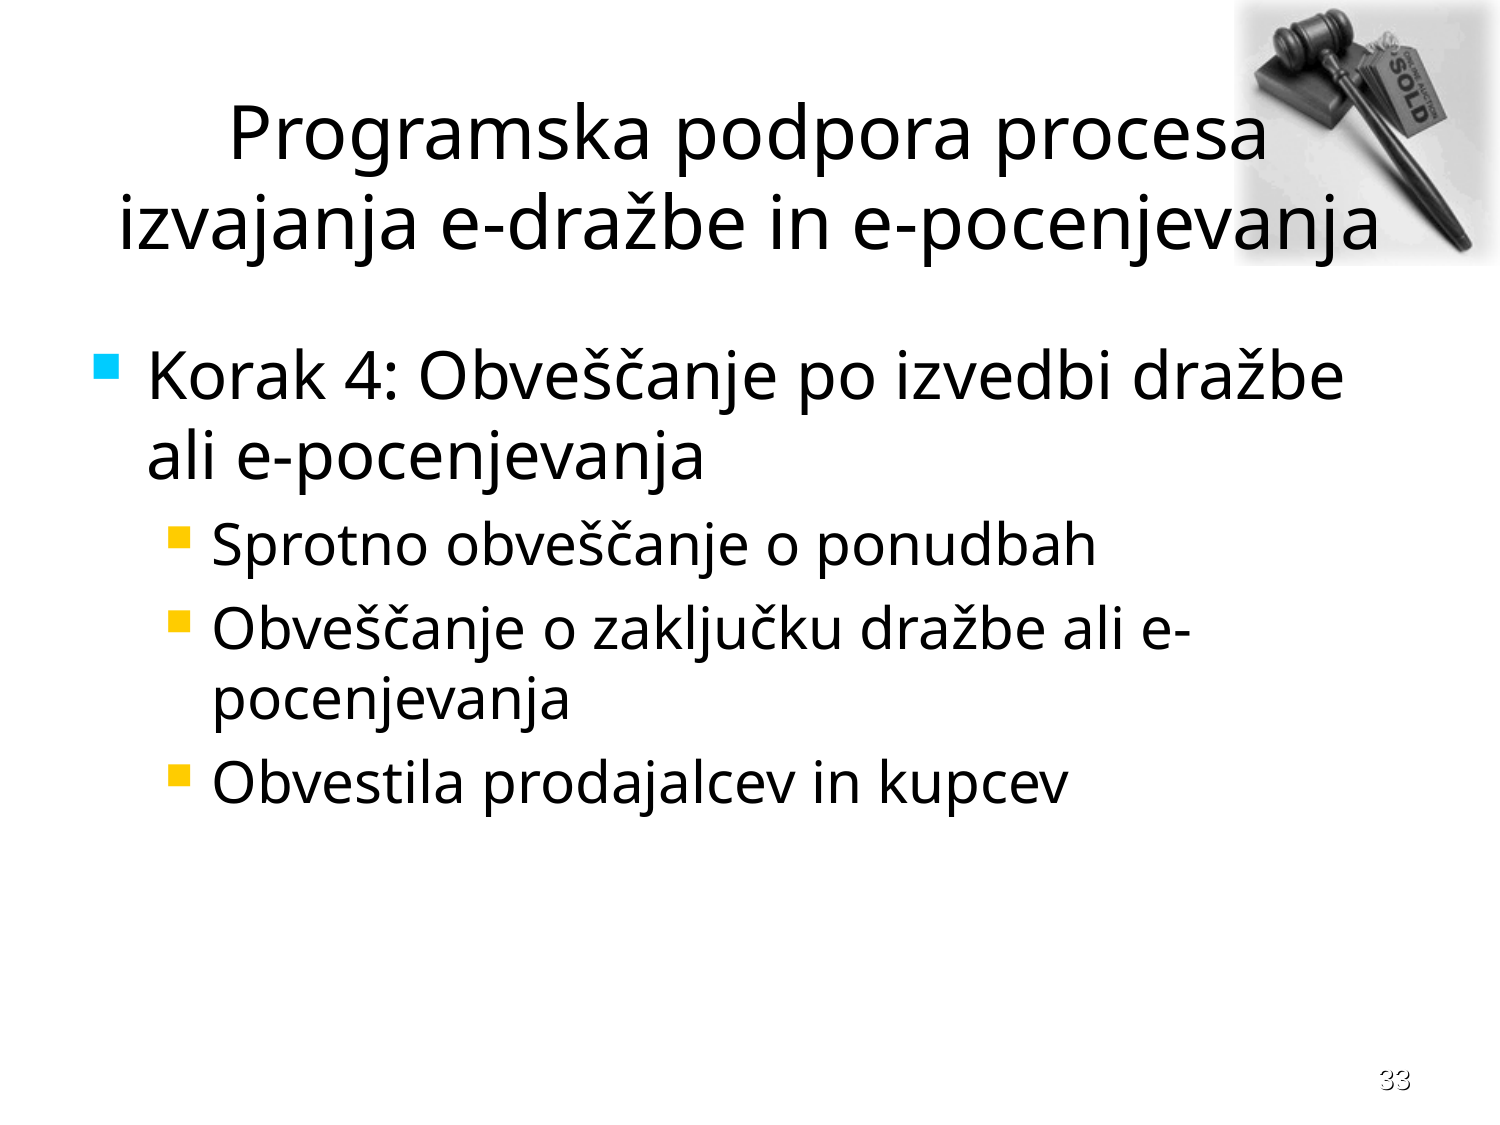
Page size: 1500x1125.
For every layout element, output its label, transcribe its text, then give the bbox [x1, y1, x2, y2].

title Programska podpora procesa izvajanja e-dražbe in e-pocenjevanja [75, 62, 1426, 288]
text_box <number> [1074, 1024, 1426, 1103]
list Korak 4: Obveščanje po izvedbi dražbe ali e-pocenjevanja Sprotno obveščanje o ponudbah Obveščanje o zaključku dražbe ali e-pocenjevanja Obvestila prodajalcev in kupcev [75, 324, 1426, 1001]
picture [1234, 0, 1500, 266]
